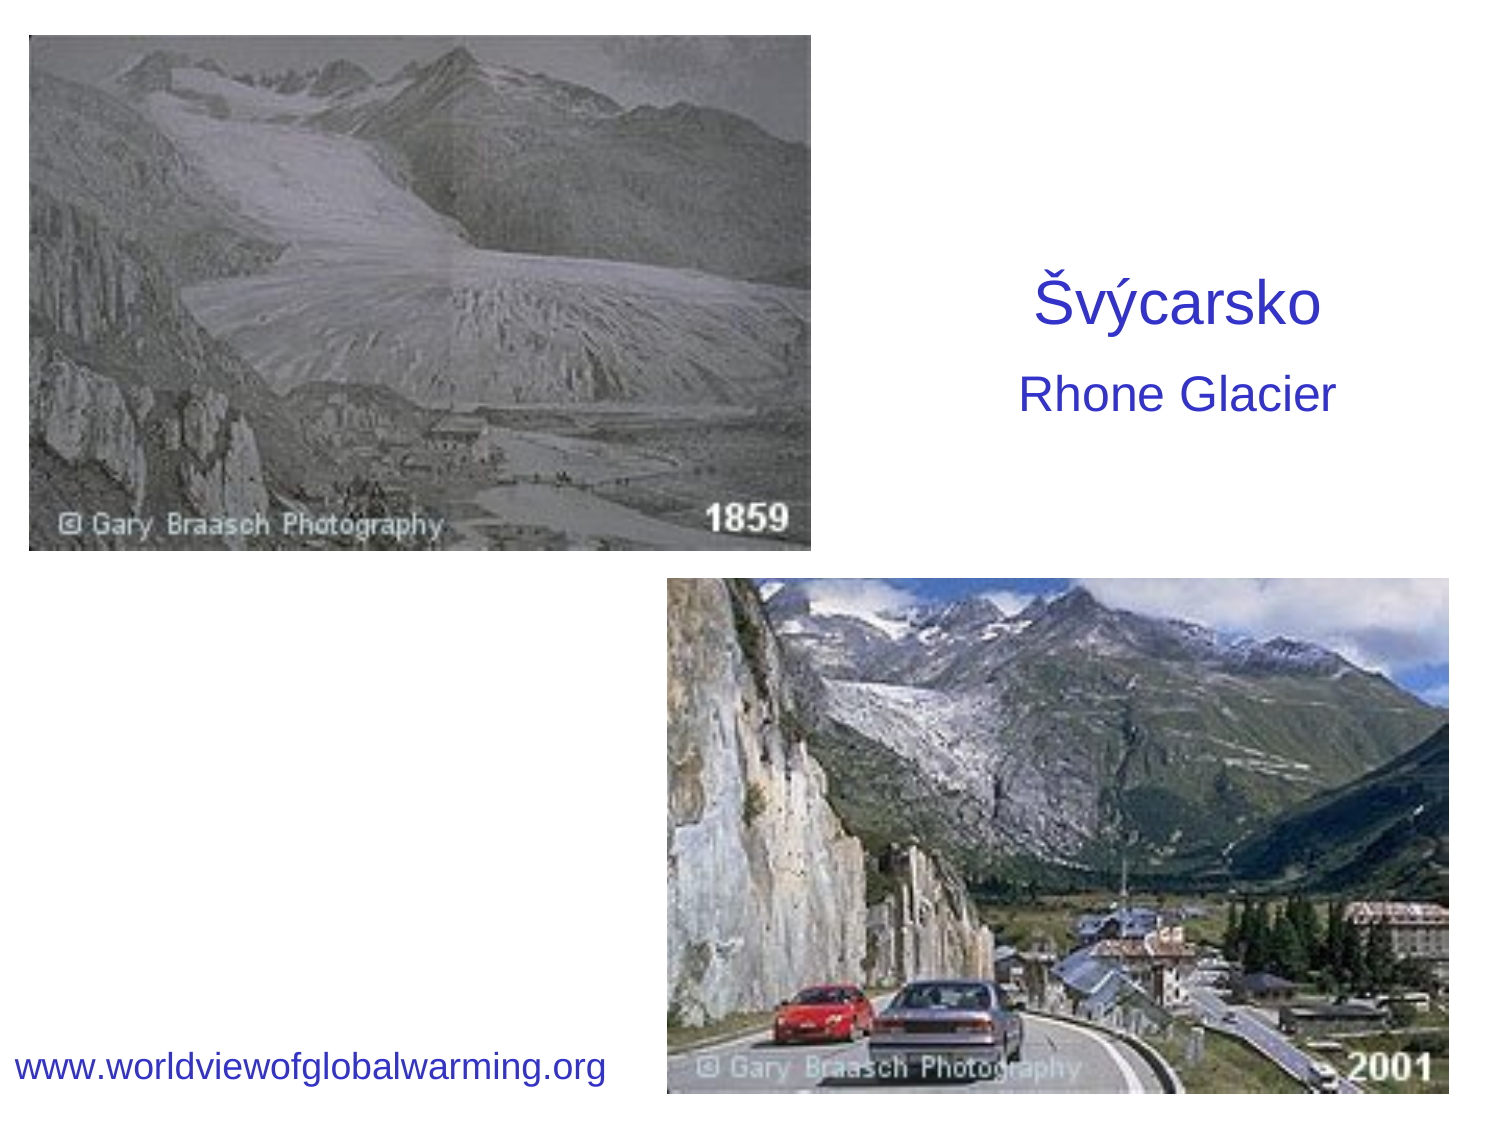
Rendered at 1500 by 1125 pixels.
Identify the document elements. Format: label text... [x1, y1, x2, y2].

picture [29, 35, 811, 551]
picture [667, 578, 1449, 1094]
text_box Švýcarsko Rhone Glacier [952, 224, 1405, 516]
text_box www.worldviewofglobalwarming.org [0, 1016, 656, 1106]
